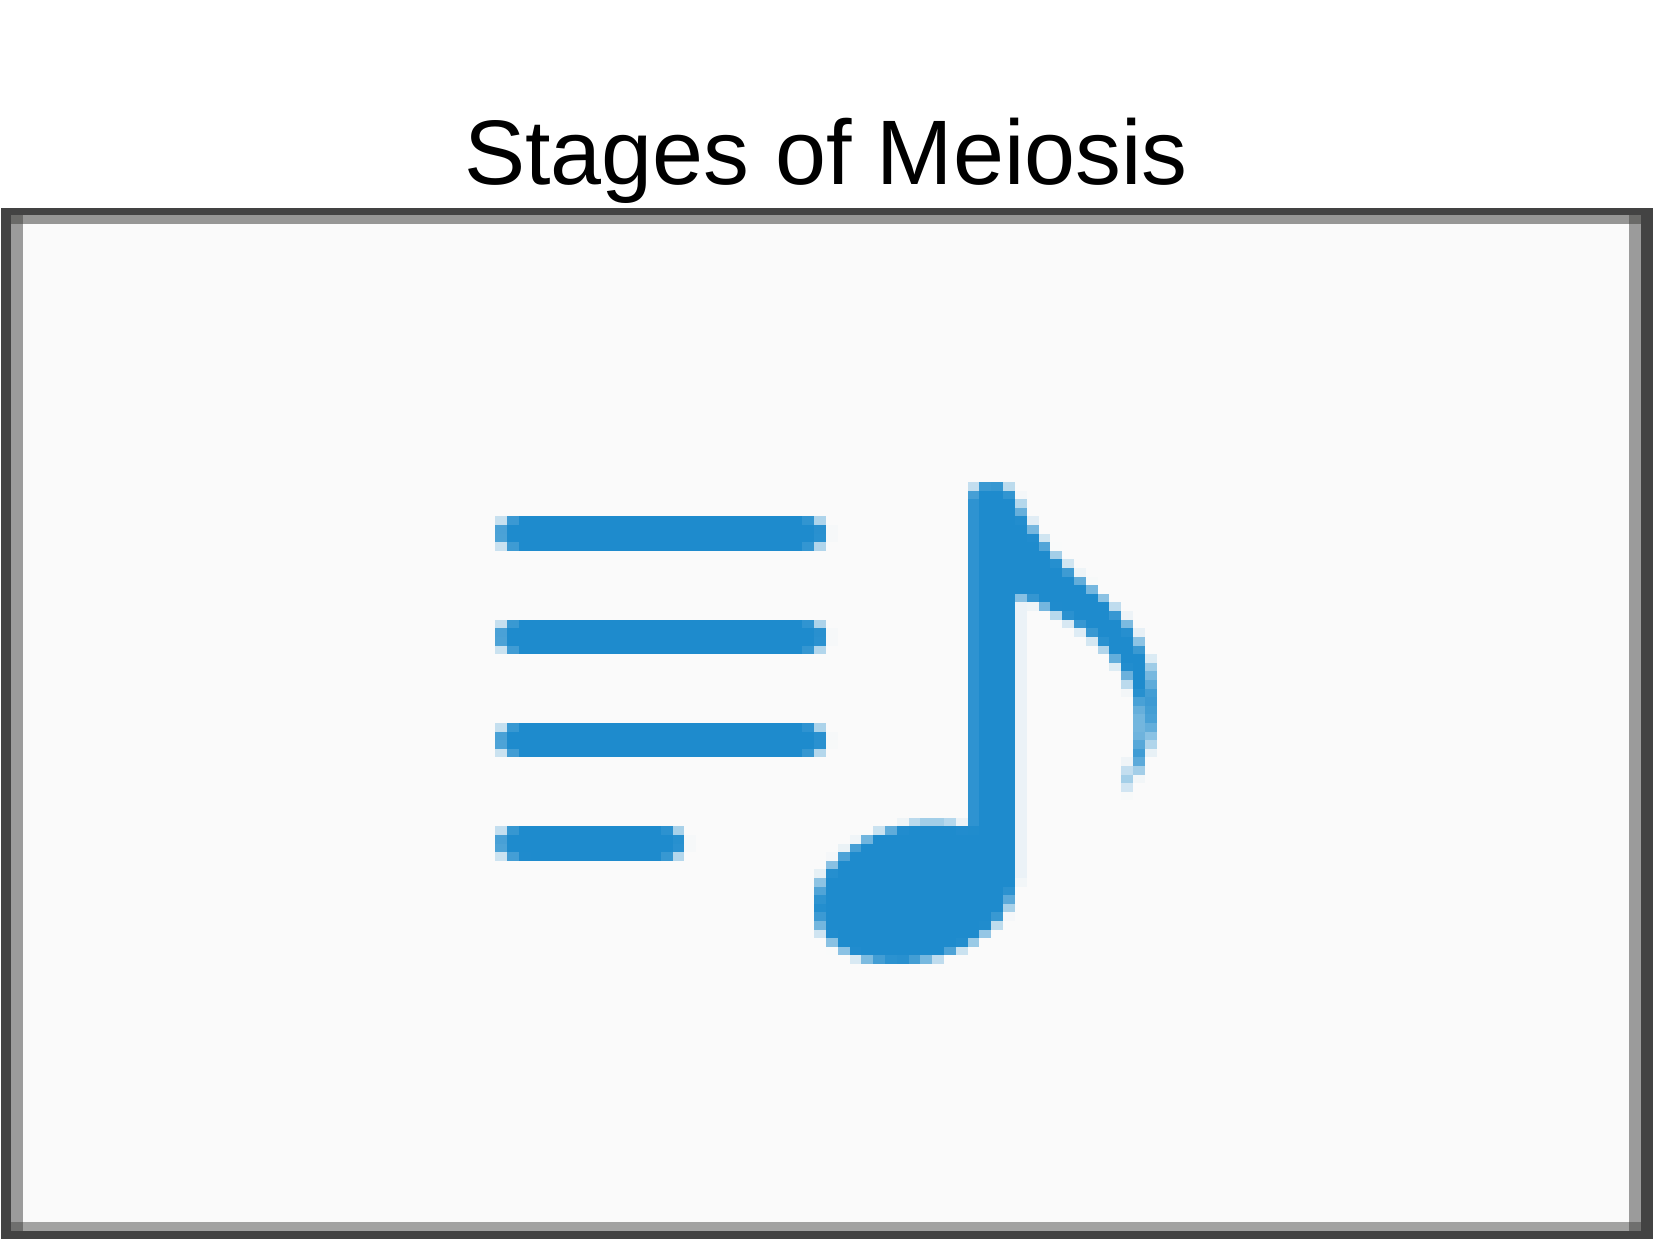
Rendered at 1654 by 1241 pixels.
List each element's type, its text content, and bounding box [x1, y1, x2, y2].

title Stages of Meiosis [82, 49, 1571, 206]
text_box [0, 206, 1654, 1241]
